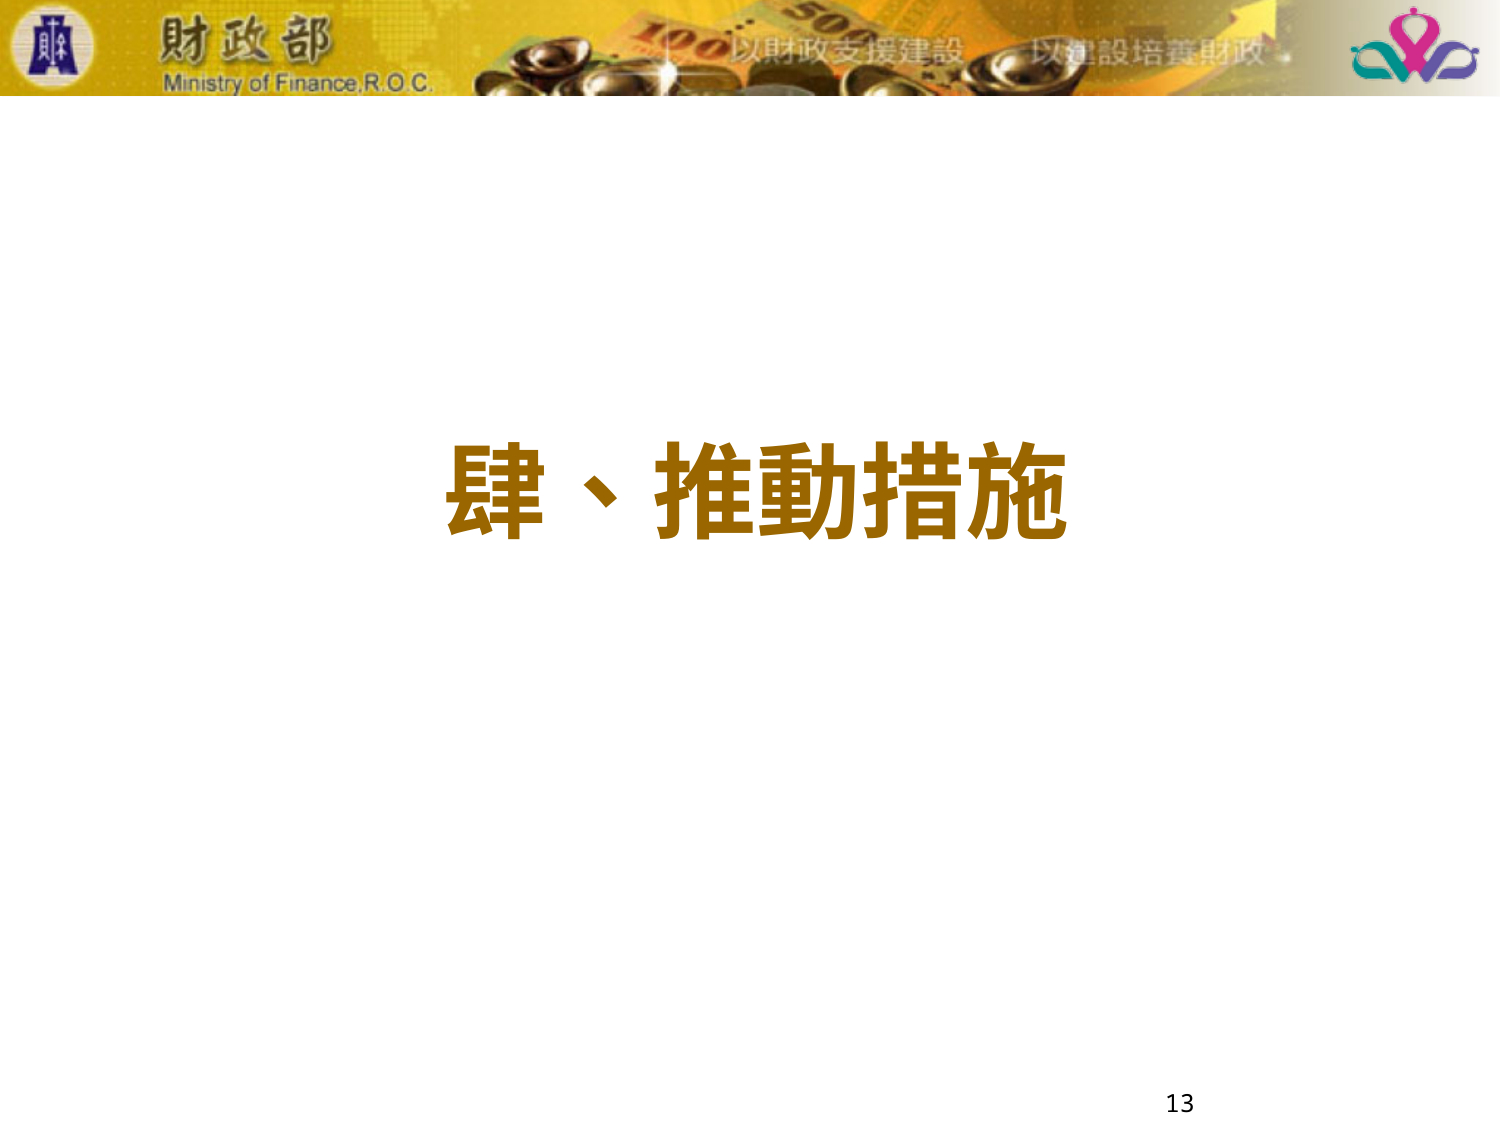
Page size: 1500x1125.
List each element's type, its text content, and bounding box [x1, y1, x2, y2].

picture [0, 0, 1500, 96]
text_box 13 [1149, 1080, 1500, 1125]
text_box 肆、推動措施 [0, 368, 1500, 610]
